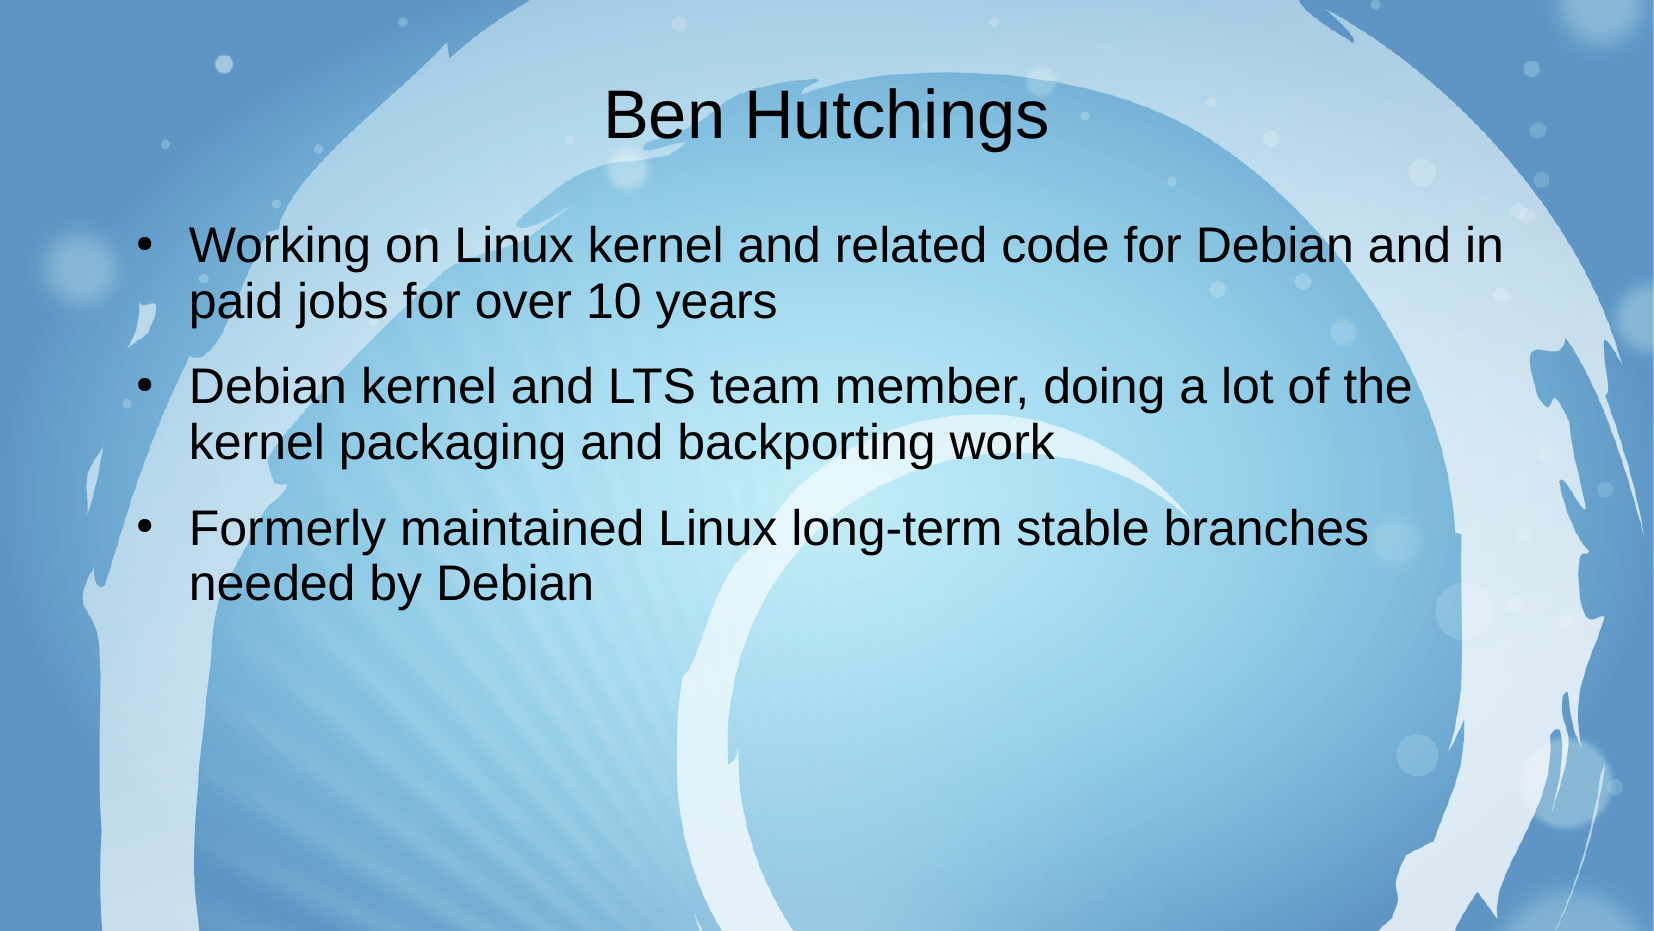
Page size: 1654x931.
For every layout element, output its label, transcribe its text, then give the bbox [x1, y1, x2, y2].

title Ben Hutchings [118, 37, 1536, 193]
picture [0, 0, 1654, 931]
list Working on Linux kernel and related code for Debian and in paid jobs for over 10 years Debian kernel and LTS team member, doing a lot of the kernel packaging and backporting work Formerly maintained Linux long-term stable branches needed by Debian [118, 217, 1536, 832]
